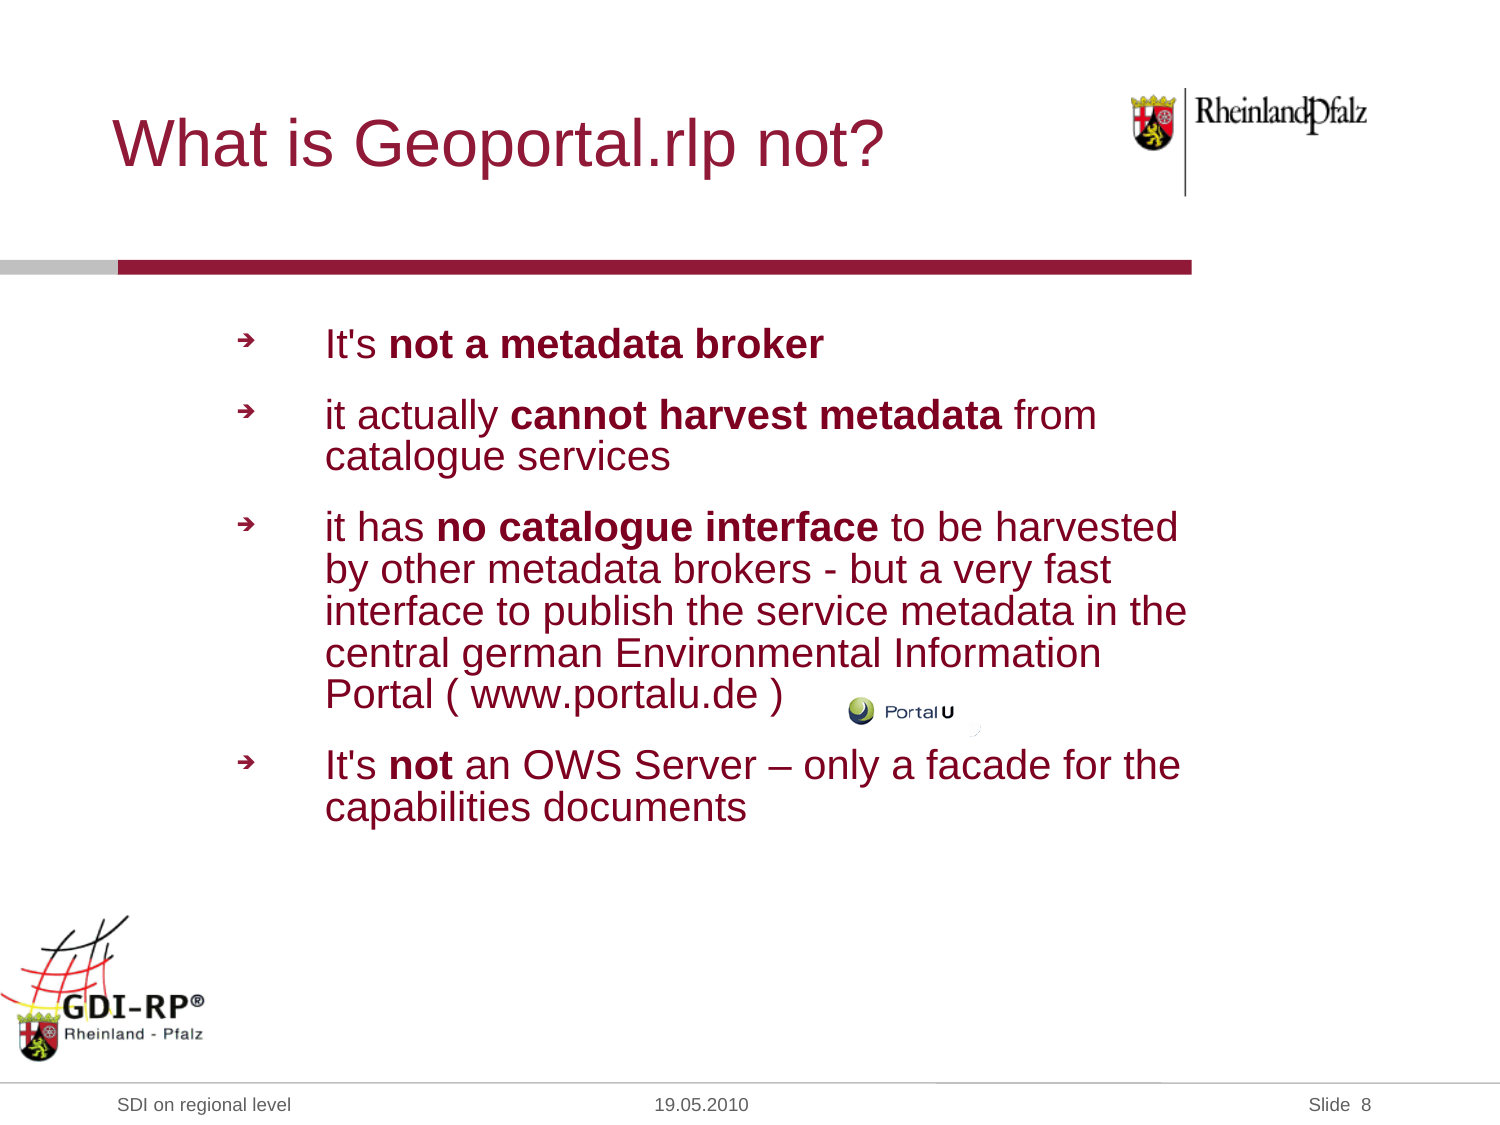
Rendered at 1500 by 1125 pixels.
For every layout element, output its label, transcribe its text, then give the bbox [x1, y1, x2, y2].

list It's not a metadata broker it actually cannot harvest metadata from catalogue services it has no catalogue interface to be harvested by other metadata brokers - but a very fast interface to publish the service metadata in the central german Environmental Information Portal ( www.portalu.de ) It's not an OWS Server – only a facade for the capabilities documents [236, 324, 1211, 1125]
title What is Geoportal.rlp not? [112, 63, 1071, 224]
picture [1131, 88, 1447, 198]
picture [0, 915, 207, 1063]
picture [826, 679, 981, 737]
